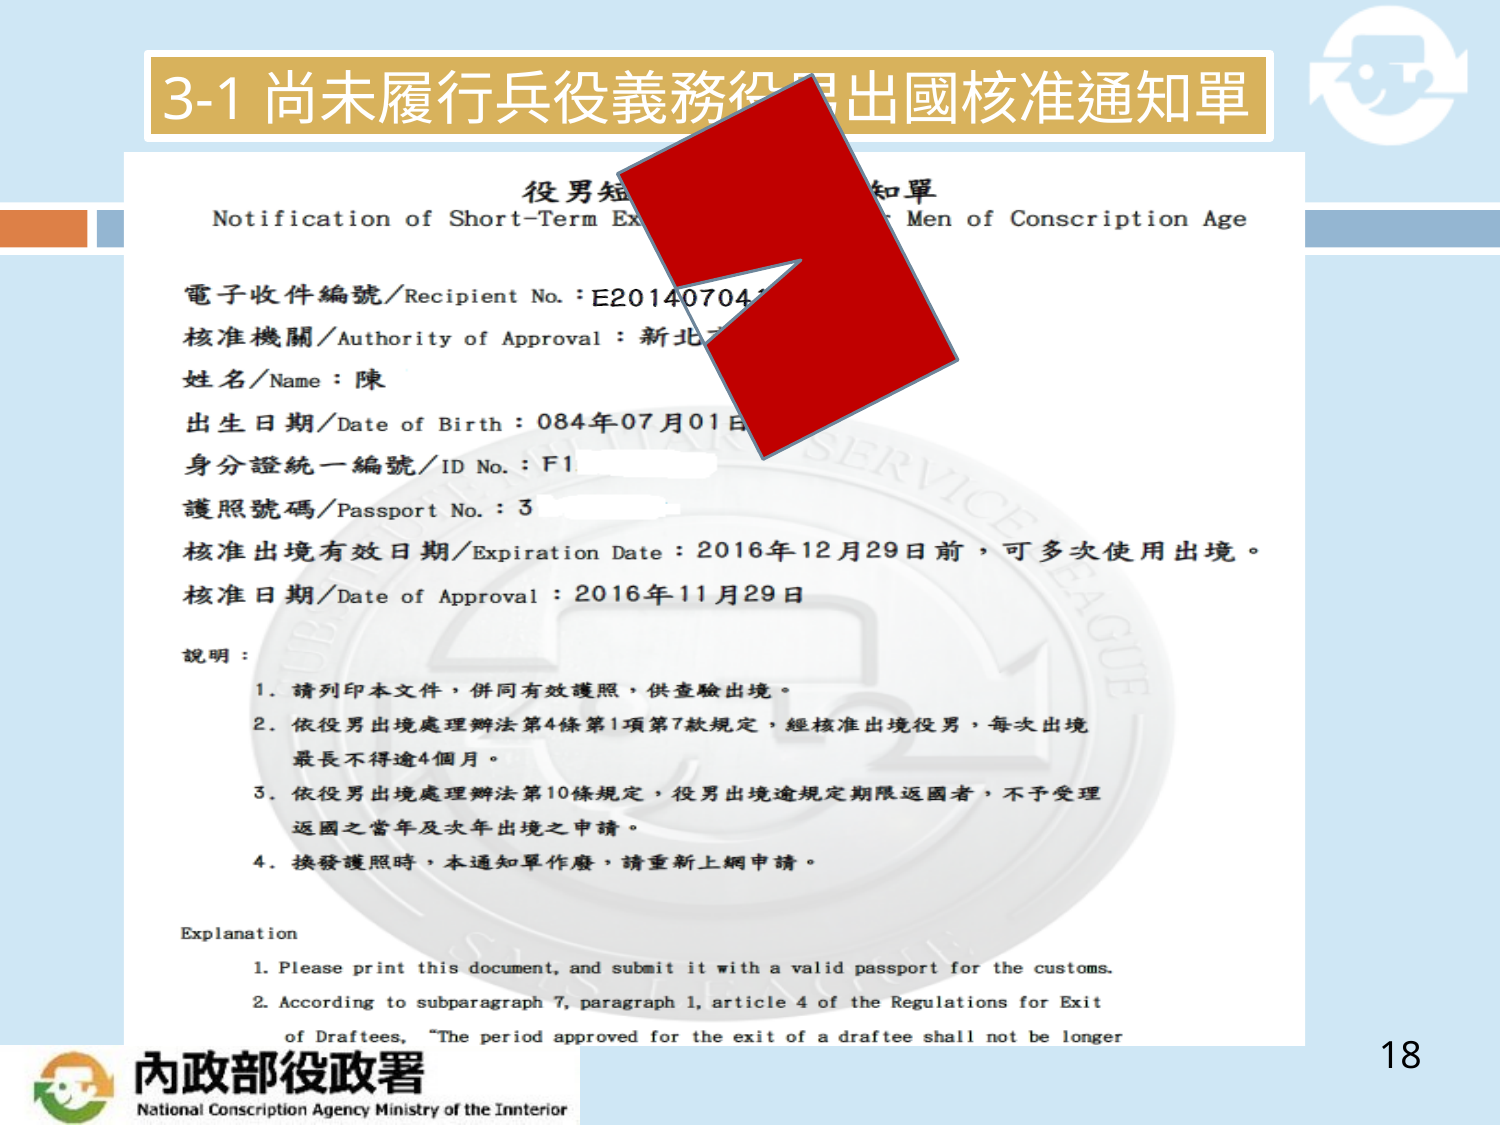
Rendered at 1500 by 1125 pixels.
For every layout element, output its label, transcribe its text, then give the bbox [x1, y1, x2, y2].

picture [0, 0, 1473, 1125]
text_box 3-1尚未履行兵役義務役男出國核准通知單 [147, 53, 1270, 139]
slide_number <編號> [1364, 1023, 1452, 1086]
picture [677, 261, 798, 343]
text_box [617, 74, 958, 460]
